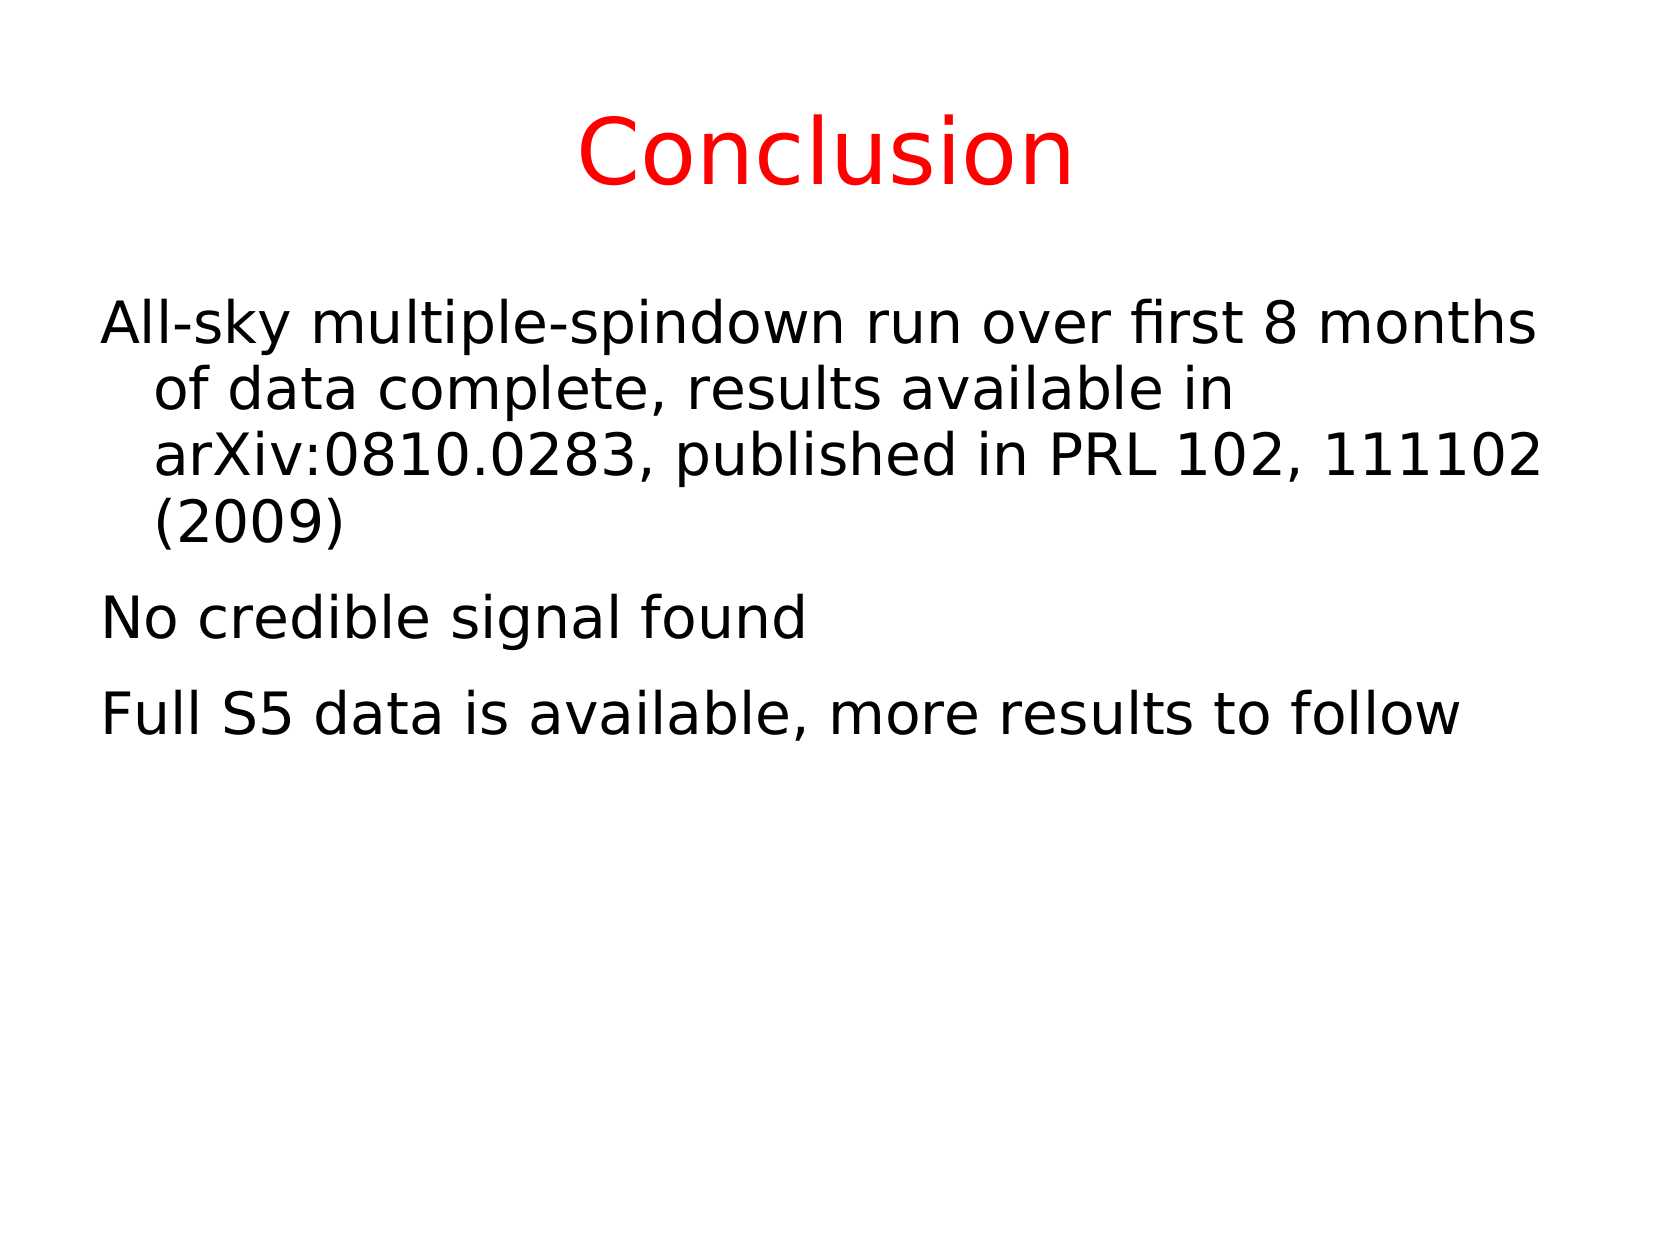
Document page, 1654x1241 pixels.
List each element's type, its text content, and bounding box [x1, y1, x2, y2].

title Conclusion [82, 49, 1571, 257]
list All-sky multiple-spindown run over first 8 months of data complete, results available in arXiv:0810.0283, published in PRL 102, 111102 (2009) No credible signal found Full S5 data is available, more results to follow [82, 290, 1571, 1109]
